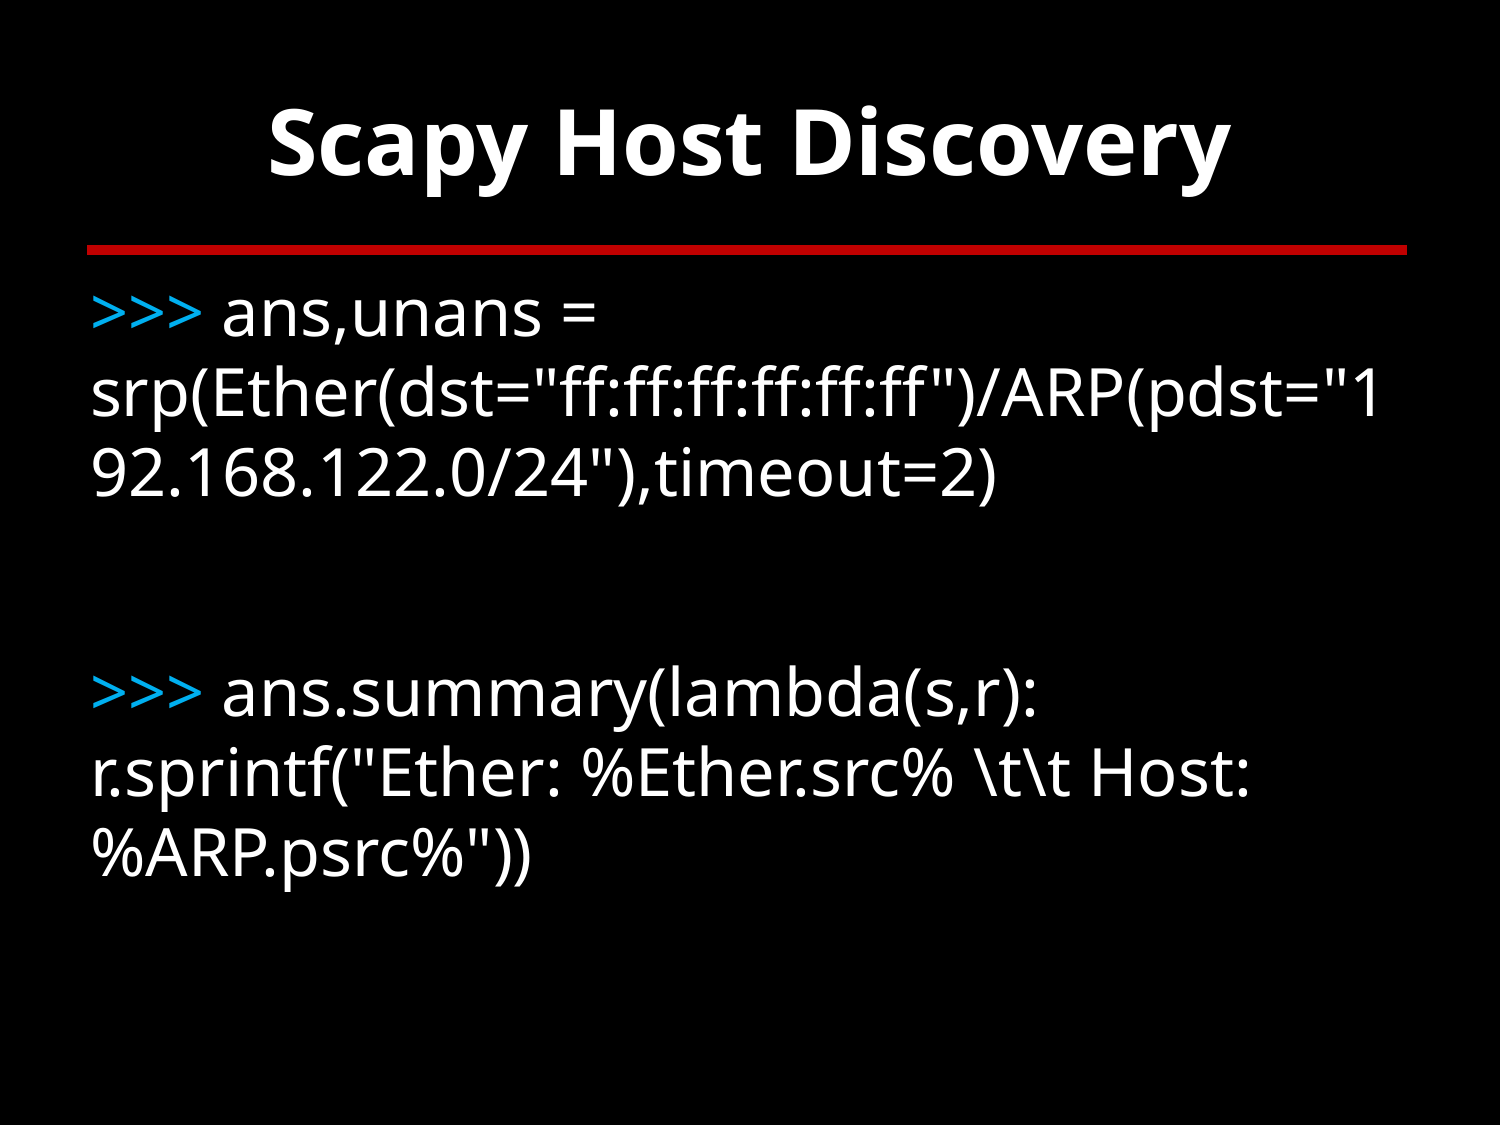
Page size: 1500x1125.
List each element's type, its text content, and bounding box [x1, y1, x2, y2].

title Scapy Host Discovery [75, 45, 1425, 233]
list >>> ans,unans = srp(Ether(dst="ff:ff:ff:ff:ff:ff")/ARP(pdst="192.168.122.0/24"),timeout=2) >>> ans.summary(lambda(s,r): r.sprintf("Ether: %Ether.src% \t\t Host: %ARP.psrc%")) [75, 262, 1425, 1005]
